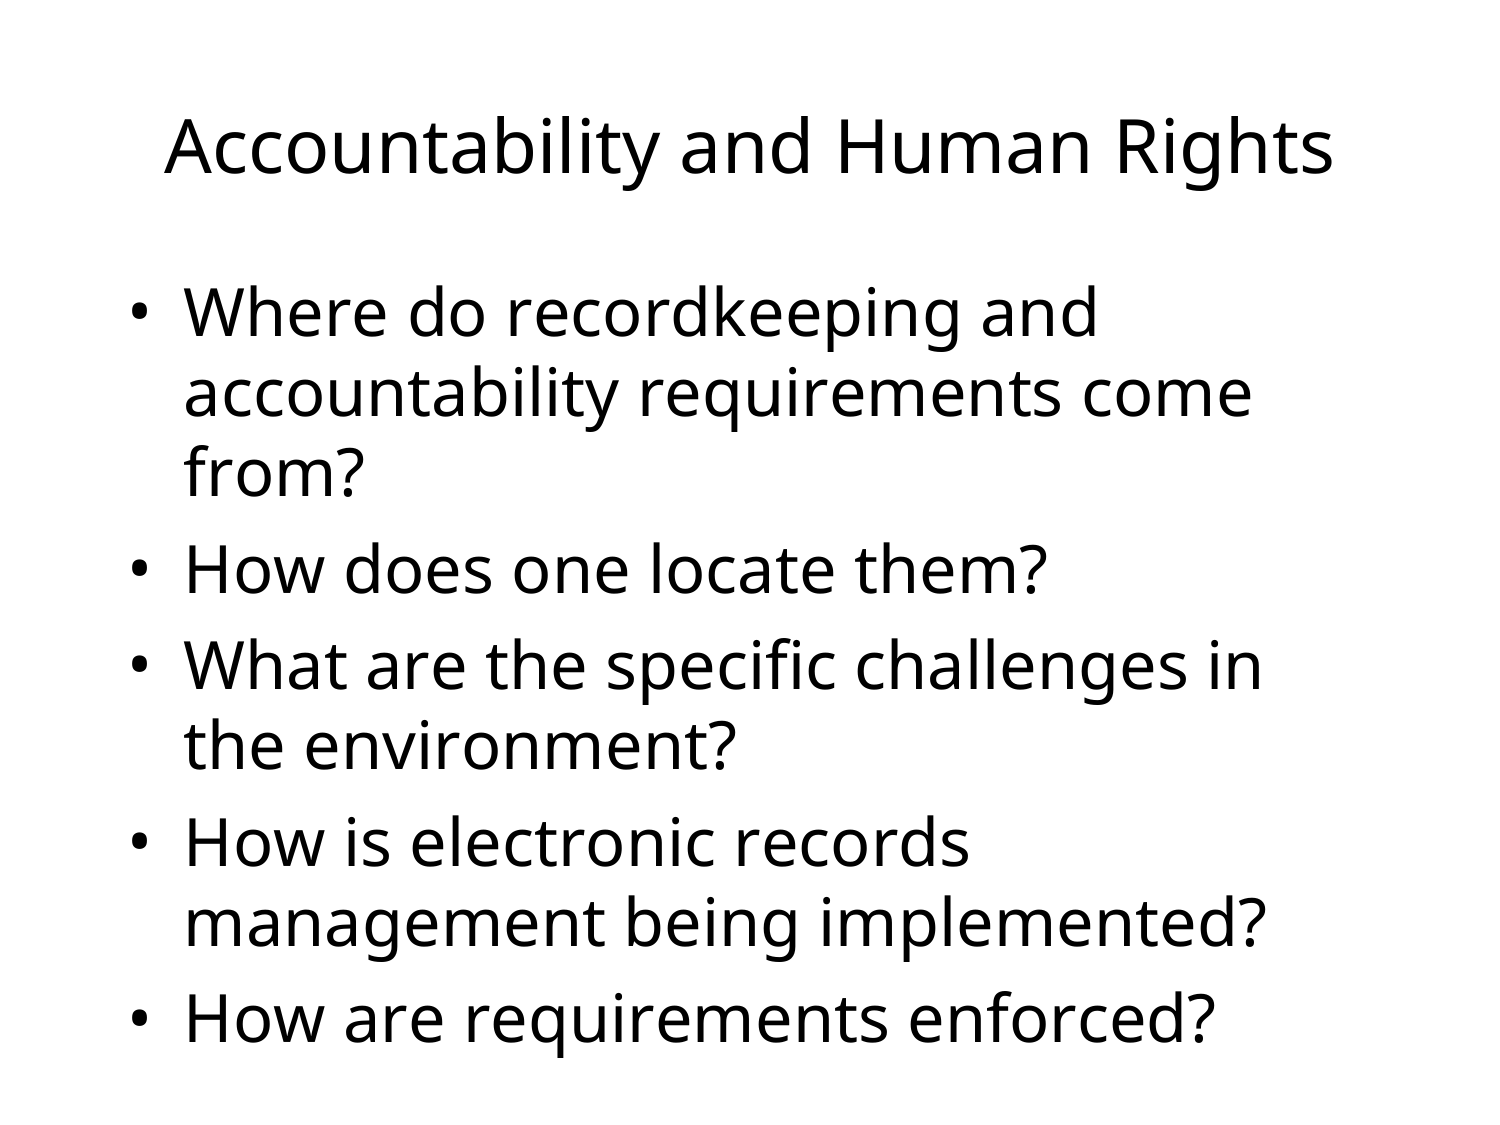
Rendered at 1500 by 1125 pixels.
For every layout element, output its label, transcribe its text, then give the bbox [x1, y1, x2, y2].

title Accountability and Human Rights [112, 49, 1388, 238]
list Where do recordkeeping and accountability requirements come from? How does one locate them? What are the specific challenges in the environment? How is electronic records management being implemented? How are requirements enforced? [112, 262, 1388, 1125]
